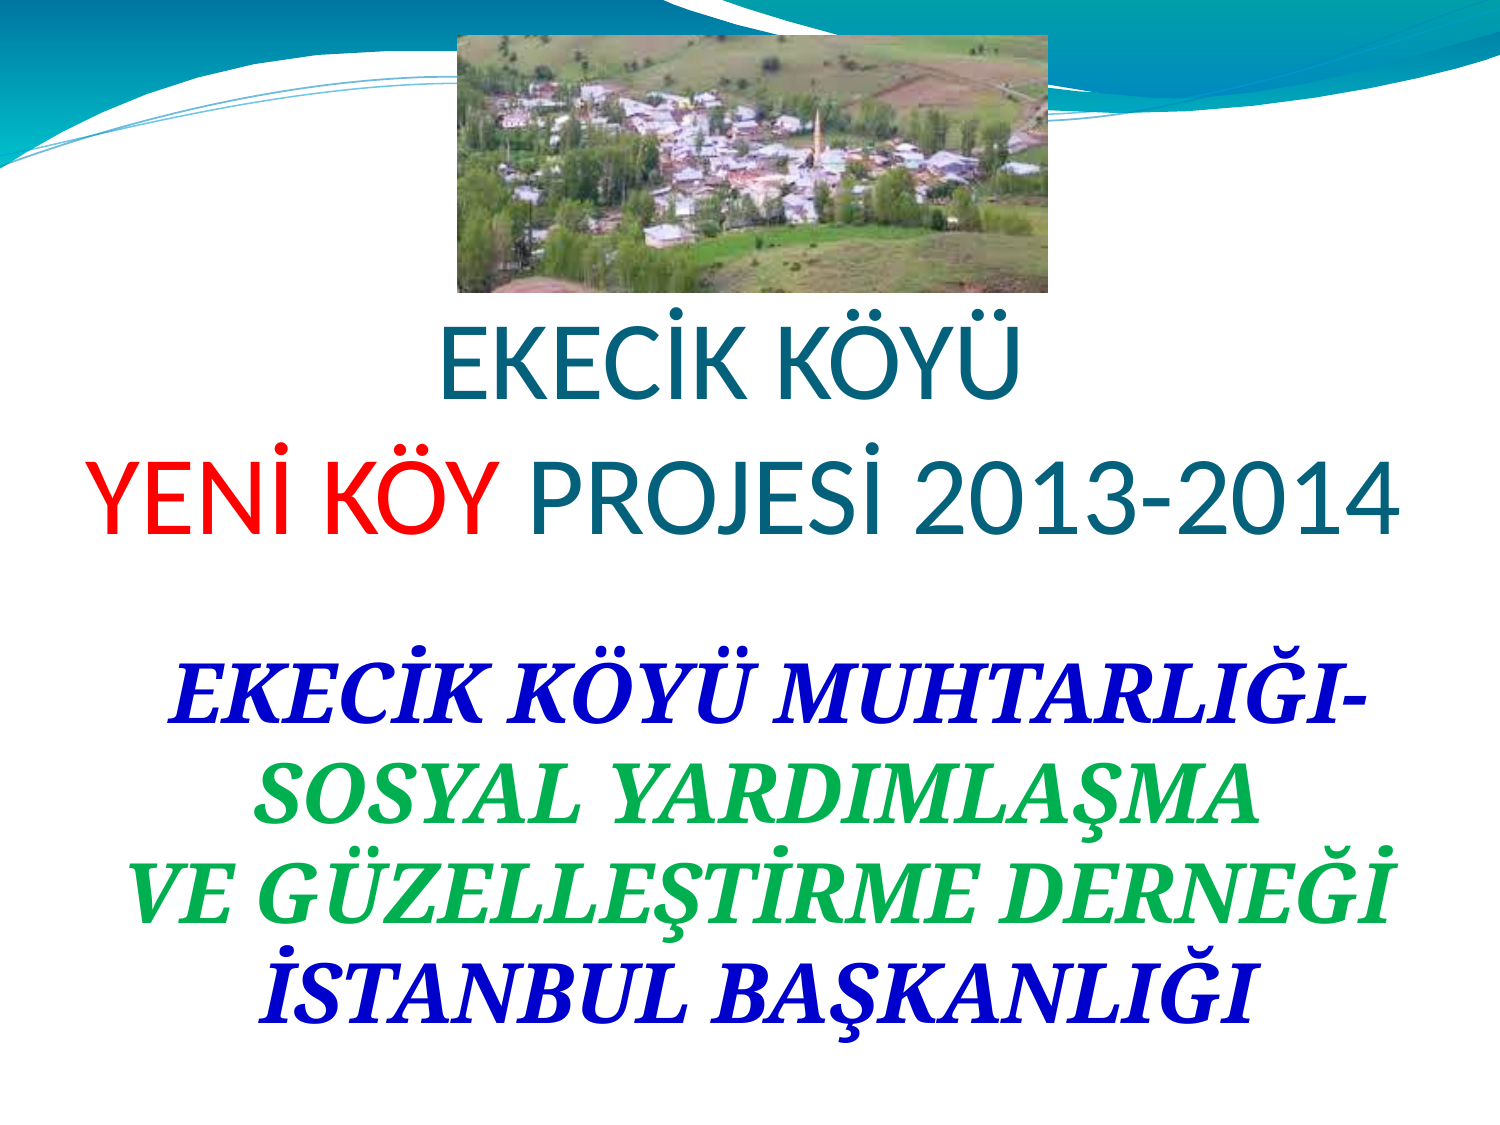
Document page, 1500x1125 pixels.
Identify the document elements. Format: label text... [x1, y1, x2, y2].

picture [457, 34, 1048, 293]
title EKECİK KÖYÜ YENİ KÖY PROJESİ 2013-2014 [58, 234, 1430, 610]
text_box EKECİK KÖYÜ MUHTARLIĞI- SOSYAL YARDIMLAŞMA VE GÜZELLEŞTİRME DERNEĞİ İSTANBUL BAŞKANLIĞI [105, 597, 1436, 1078]
